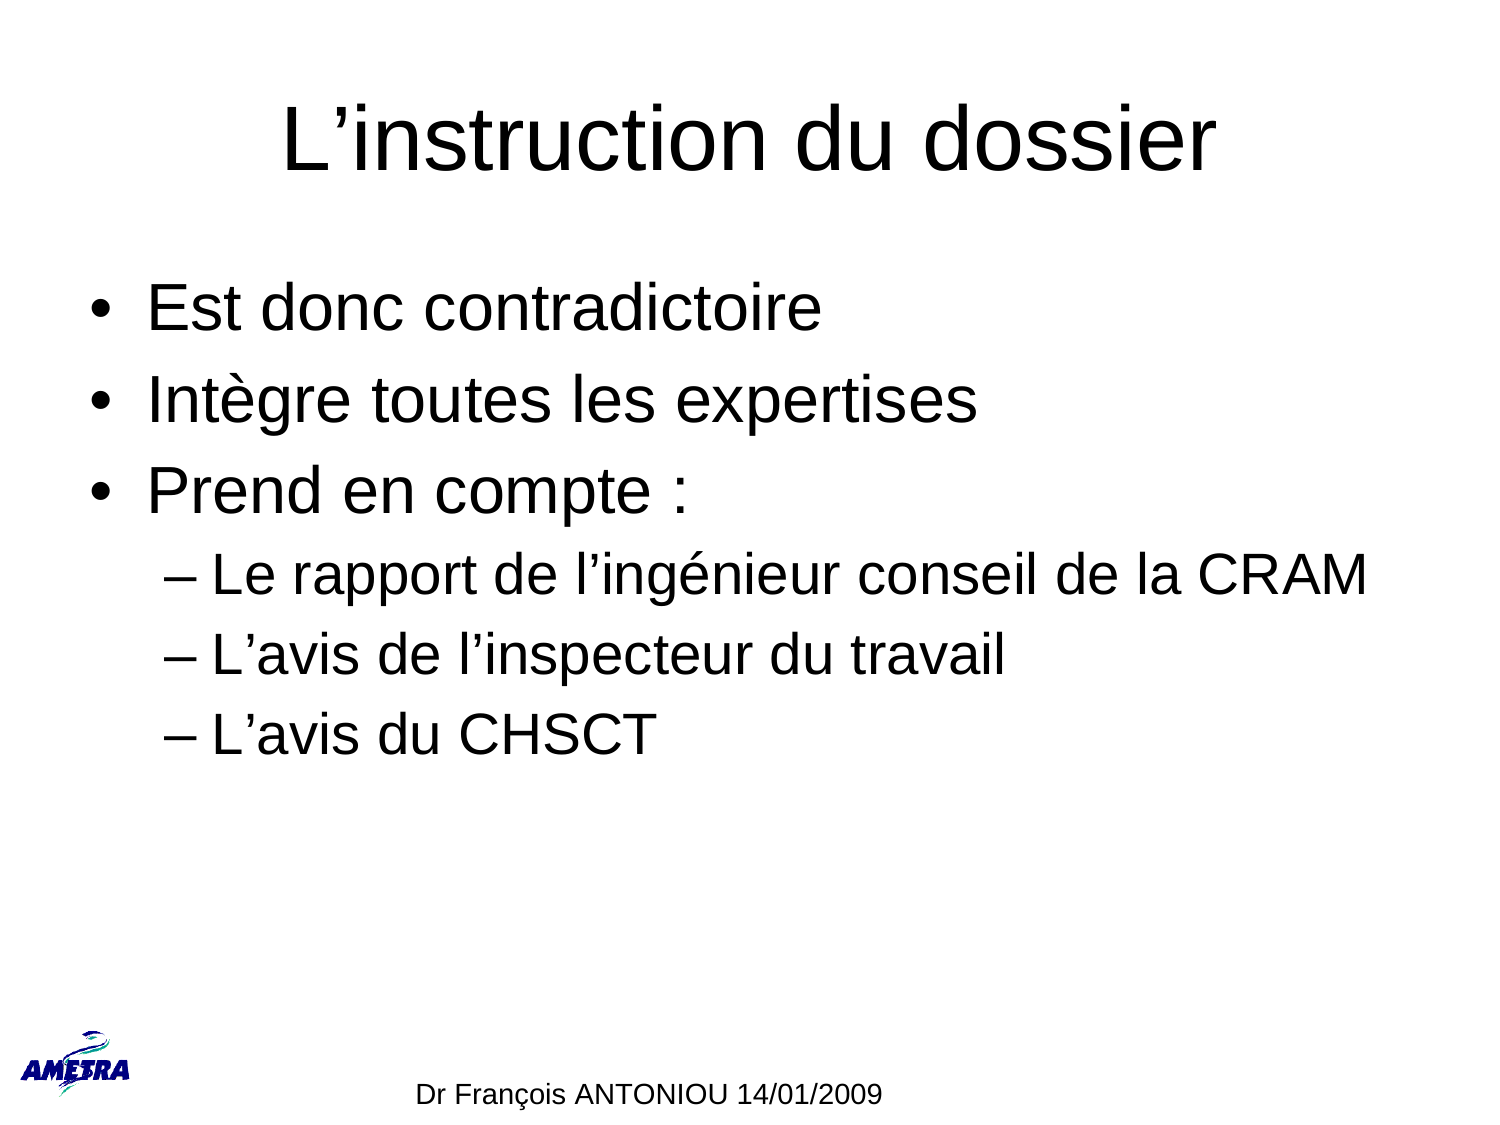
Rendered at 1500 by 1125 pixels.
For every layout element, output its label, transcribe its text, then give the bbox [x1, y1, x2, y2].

list Est donc contradictoire Intègre toutes les expertises Prend en compte : Le rapport de l’ingénieur conseil de la CRAM L’avis de l’inspecteur du travail L’avis du CHSCT [75, 262, 1426, 1005]
picture [0, 1007, 154, 1125]
title L’instruction du dossier [75, 45, 1426, 233]
